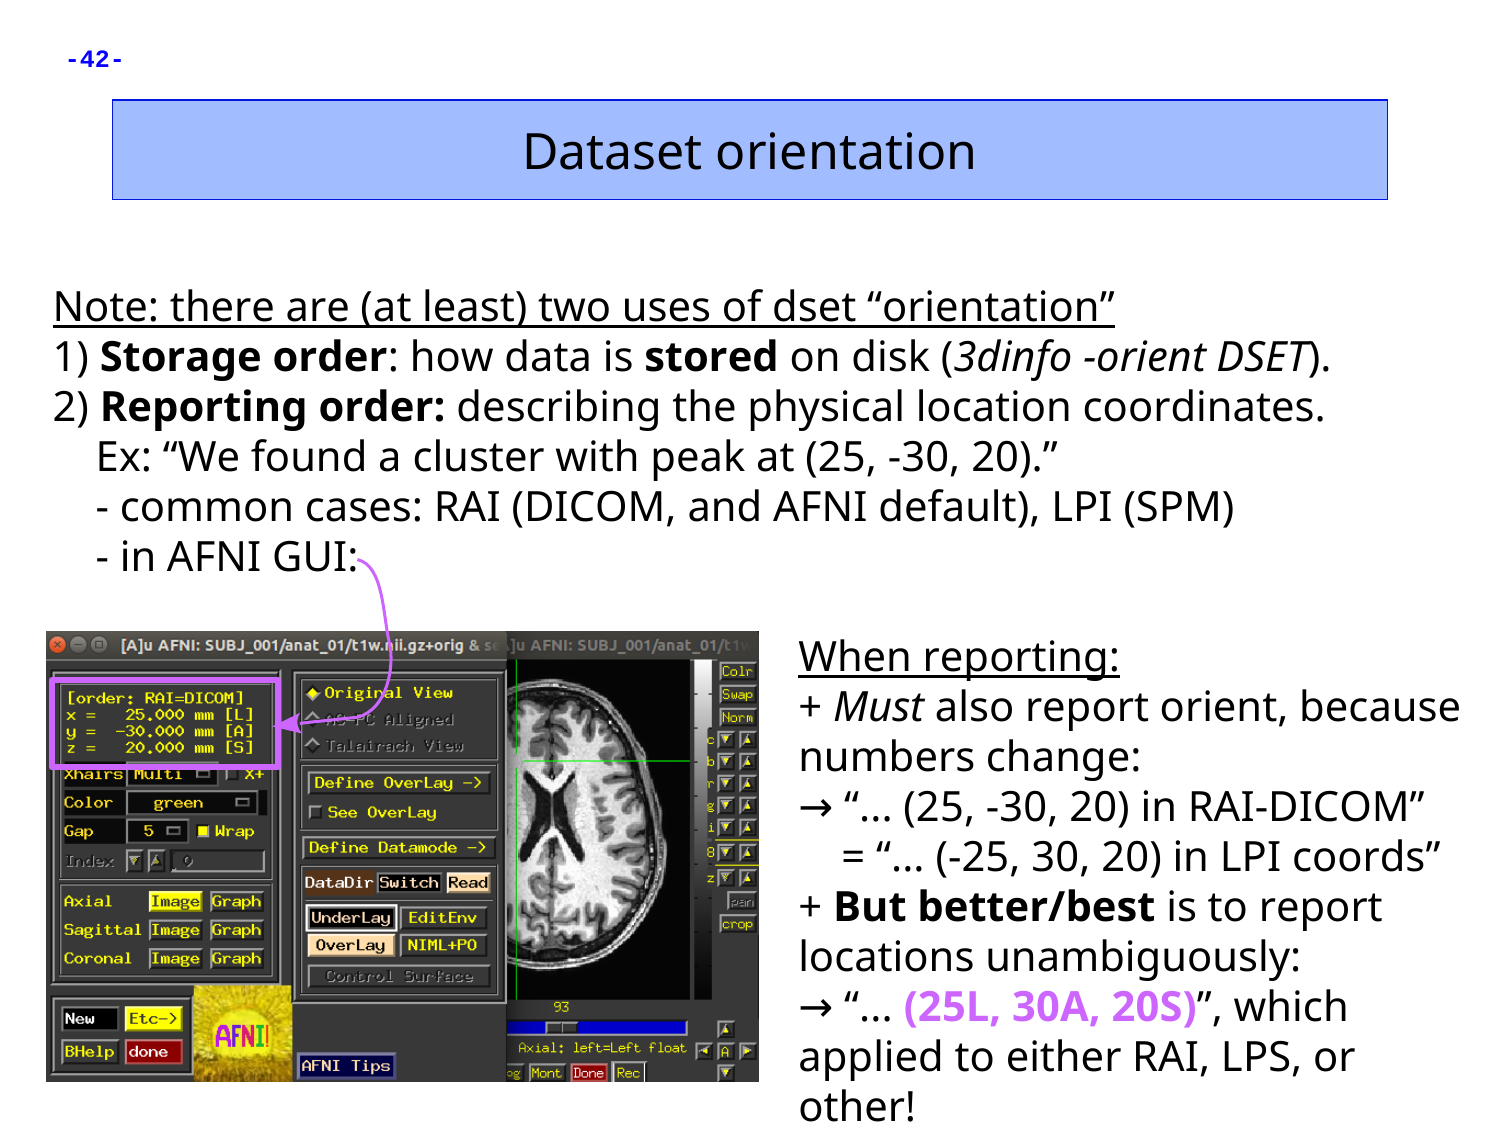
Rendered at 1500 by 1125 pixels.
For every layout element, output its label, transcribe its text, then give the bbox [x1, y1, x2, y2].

text_box When reporting: + Must also report orient, because numbers change: → “... (25, -30, 20) in RAI-DICOM” = “... (-25, 30, 20) in LPI coords” + But better/best is to report locations unambiguously: → “... (25L, 30A, 20S)”, which applied to either RAI, LPS, or other! [783, 622, 1499, 1088]
picture [46, 631, 759, 1082]
text_box Note: there are (at least) two uses of dset “orientation” 1) Storage order: how data is stored on disk (3dinfo -orient DSET). 2) Reporting order: describing the physical location coordinates. Ex: “We found a cluster with peak at (25, -30, 20).” - common cases: RAI (DICOM, and AFNI default), LPI (SPM) - in AFNI GUI: [37, 272, 1495, 602]
text_box Dataset orientation [112, 99, 1388, 200]
